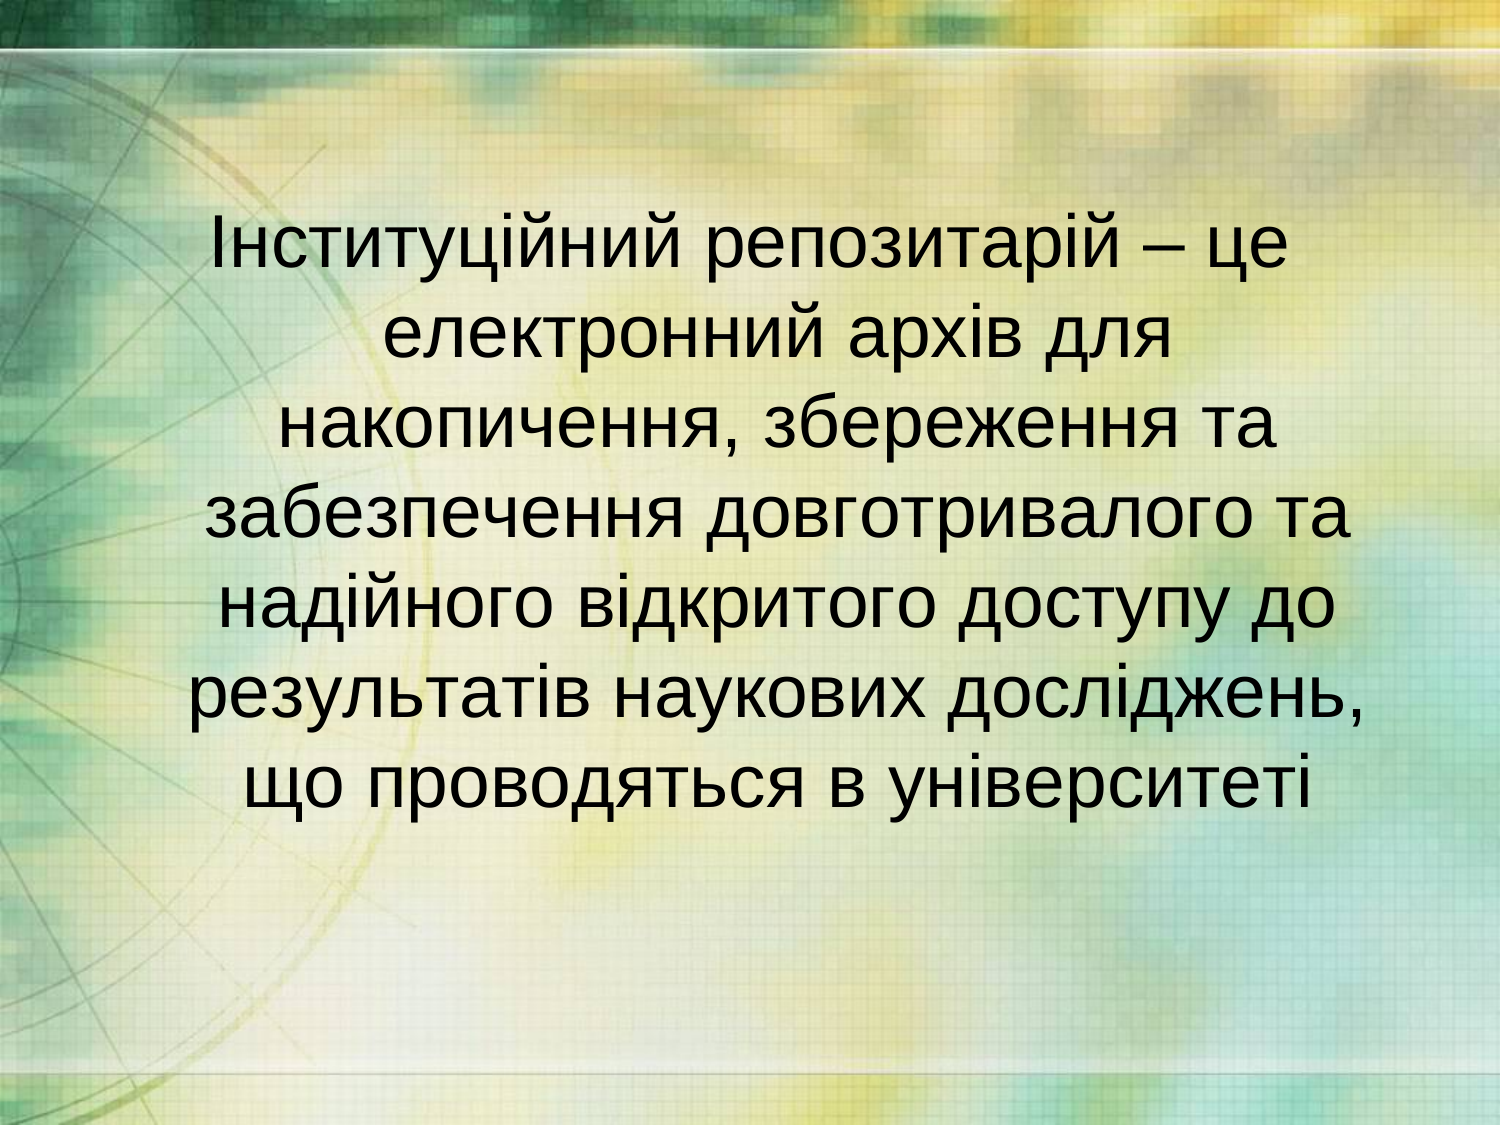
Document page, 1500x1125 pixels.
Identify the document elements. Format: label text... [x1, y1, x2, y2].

list Інституційний репозитарій – це електронний архів для накопичення, збереження та забезпечення довготривалого та надійного відкритого доступу до результатів наукових досліджень, що проводяться в університеті [75, 184, 1426, 1005]
picture [0, 0, 1500, 1125]
